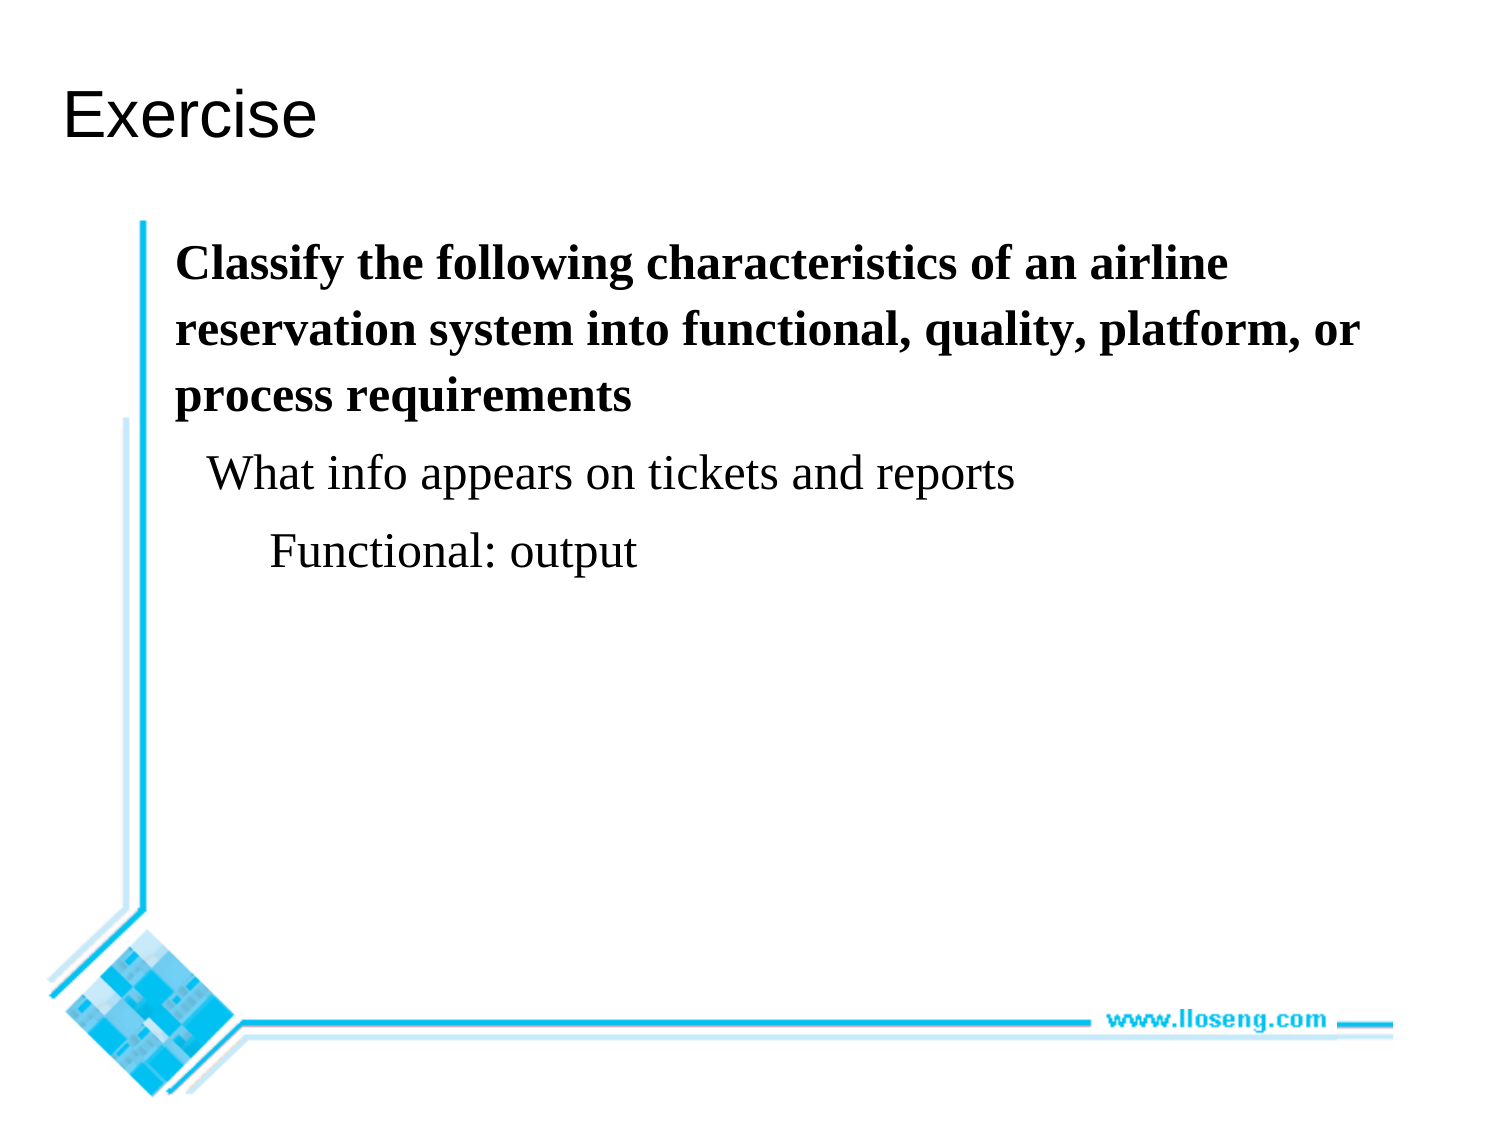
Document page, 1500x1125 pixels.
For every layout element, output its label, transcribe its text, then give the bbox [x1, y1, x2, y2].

title Exercise [62, 37, 1413, 188]
list Classify the following characteristics of an airline reservation system into functional, quality, platform, or process requirements What info appears on tickets and reports Functional: output [174, 224, 1413, 1013]
picture [35, 209, 1393, 1099]
